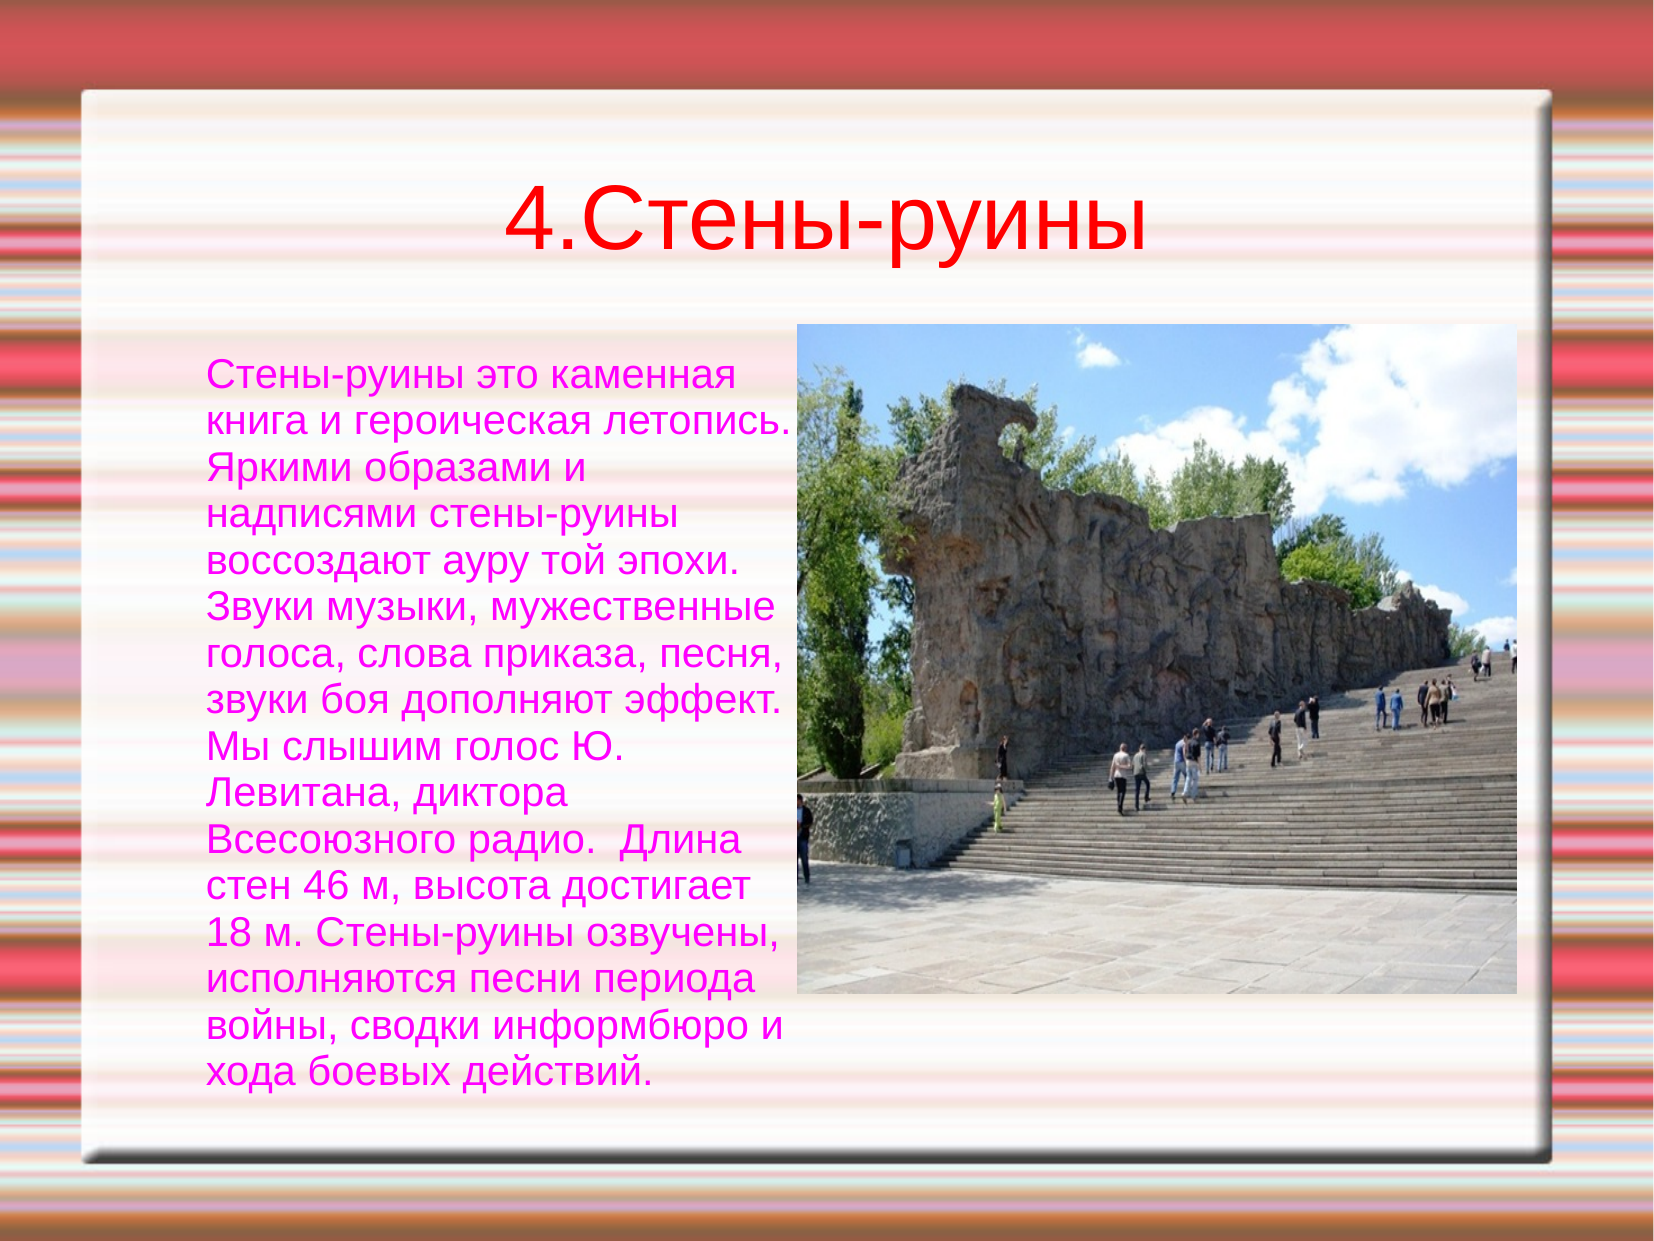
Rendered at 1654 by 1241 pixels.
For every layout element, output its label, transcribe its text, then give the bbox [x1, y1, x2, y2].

picture [0, 0, 1654, 1241]
list Стены-руины это каменная книга и героическая летопись. Яркими образами и надписями стены-руины воссоздают ауру той эпохи. Звуки музыки, мужественные голоса, слова приказа, песня, звуки боя дополняют эффект. Мы слышим голос Ю. Левитана, диктора Всесоюзного радио. Длина стен 46 м, высота достигает 18 м. Стены-руины озвучены, исполняются песни периода войны, сводки информбюро и хода боевых действий. [134, 350, 809, 1118]
title 4.Стены-руины [121, 122, 1534, 315]
